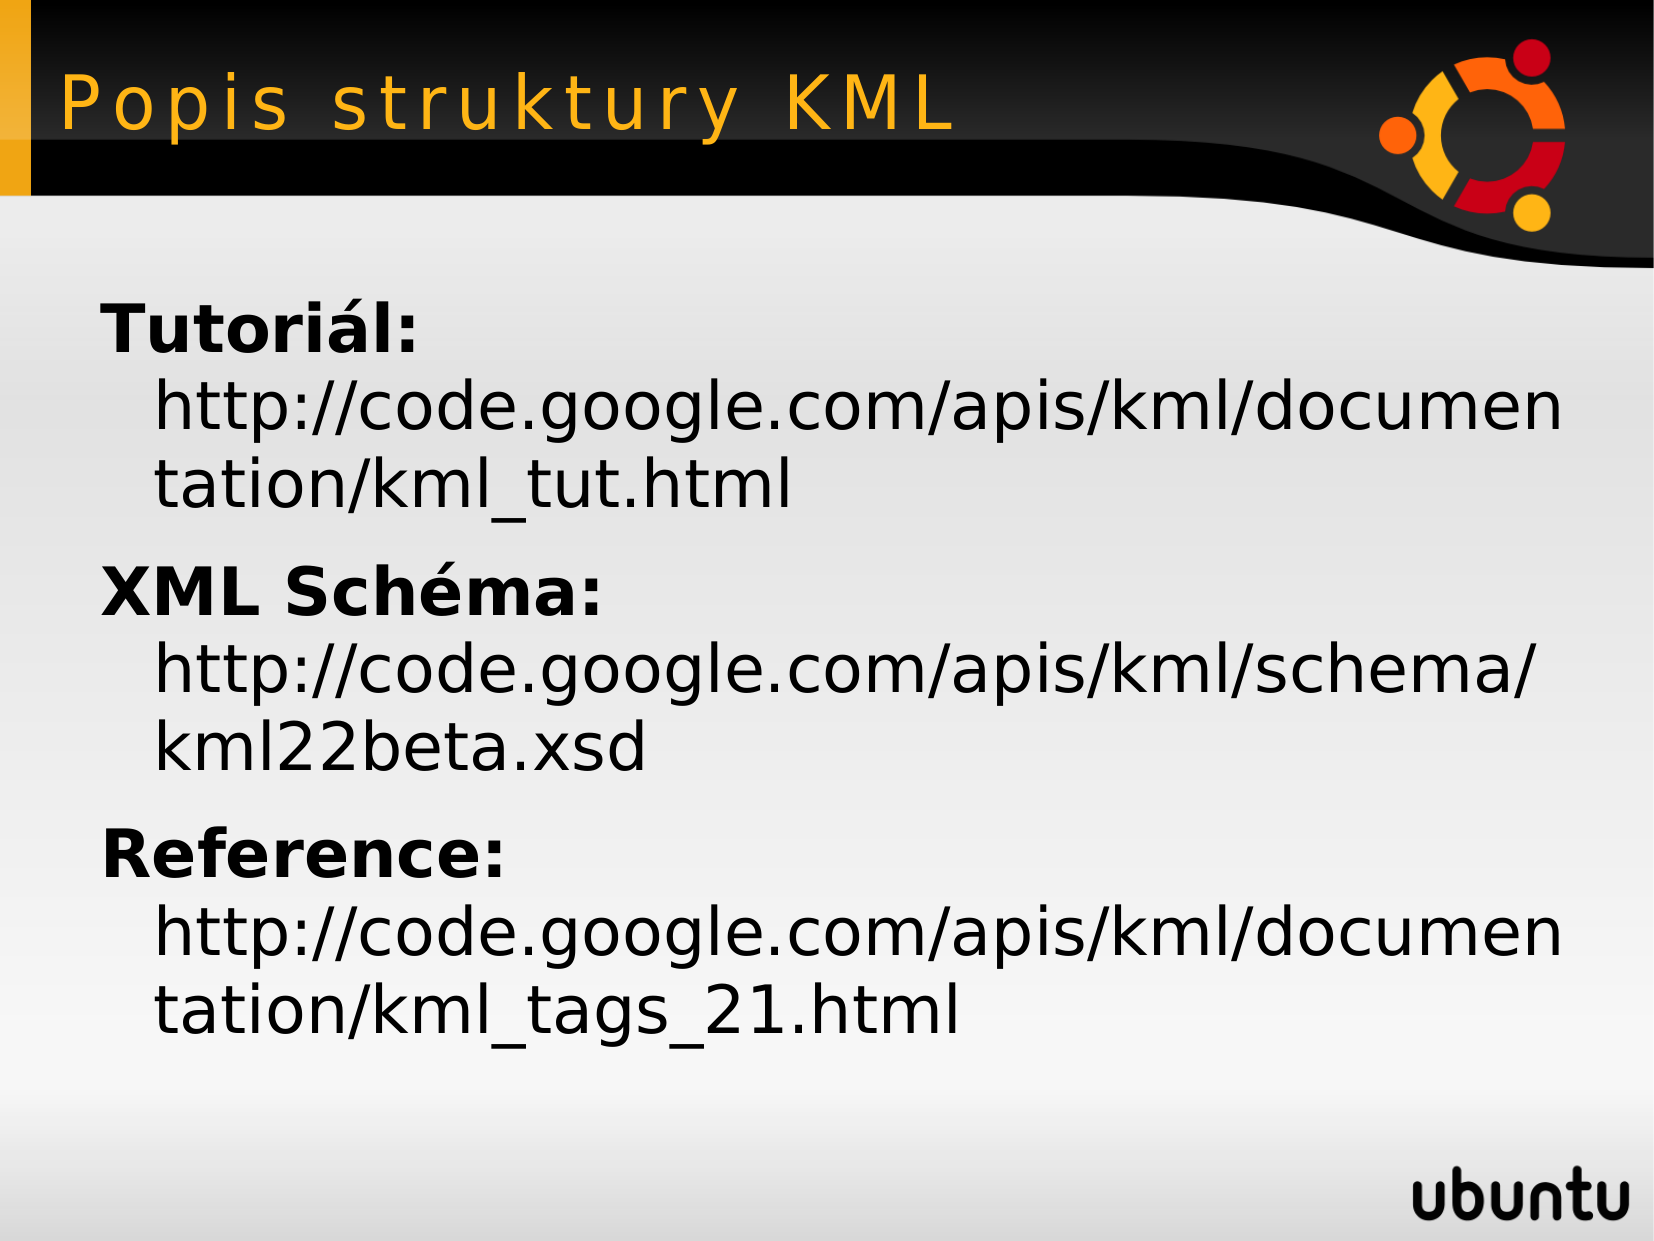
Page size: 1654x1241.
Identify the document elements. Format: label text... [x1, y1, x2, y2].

title Popis struktury KML [59, 29, 1270, 178]
list Tutoriál: http://code.google.com/apis/kml/documentation/kml_tut.html XML Schéma: http://code.google.com/apis/kml/schema/kml22beta.xsd Reference: http://code.google.com/apis/kml/documentation/kml_tags_21.html [82, 290, 1571, 1109]
picture [0, 0, 1654, 1241]
